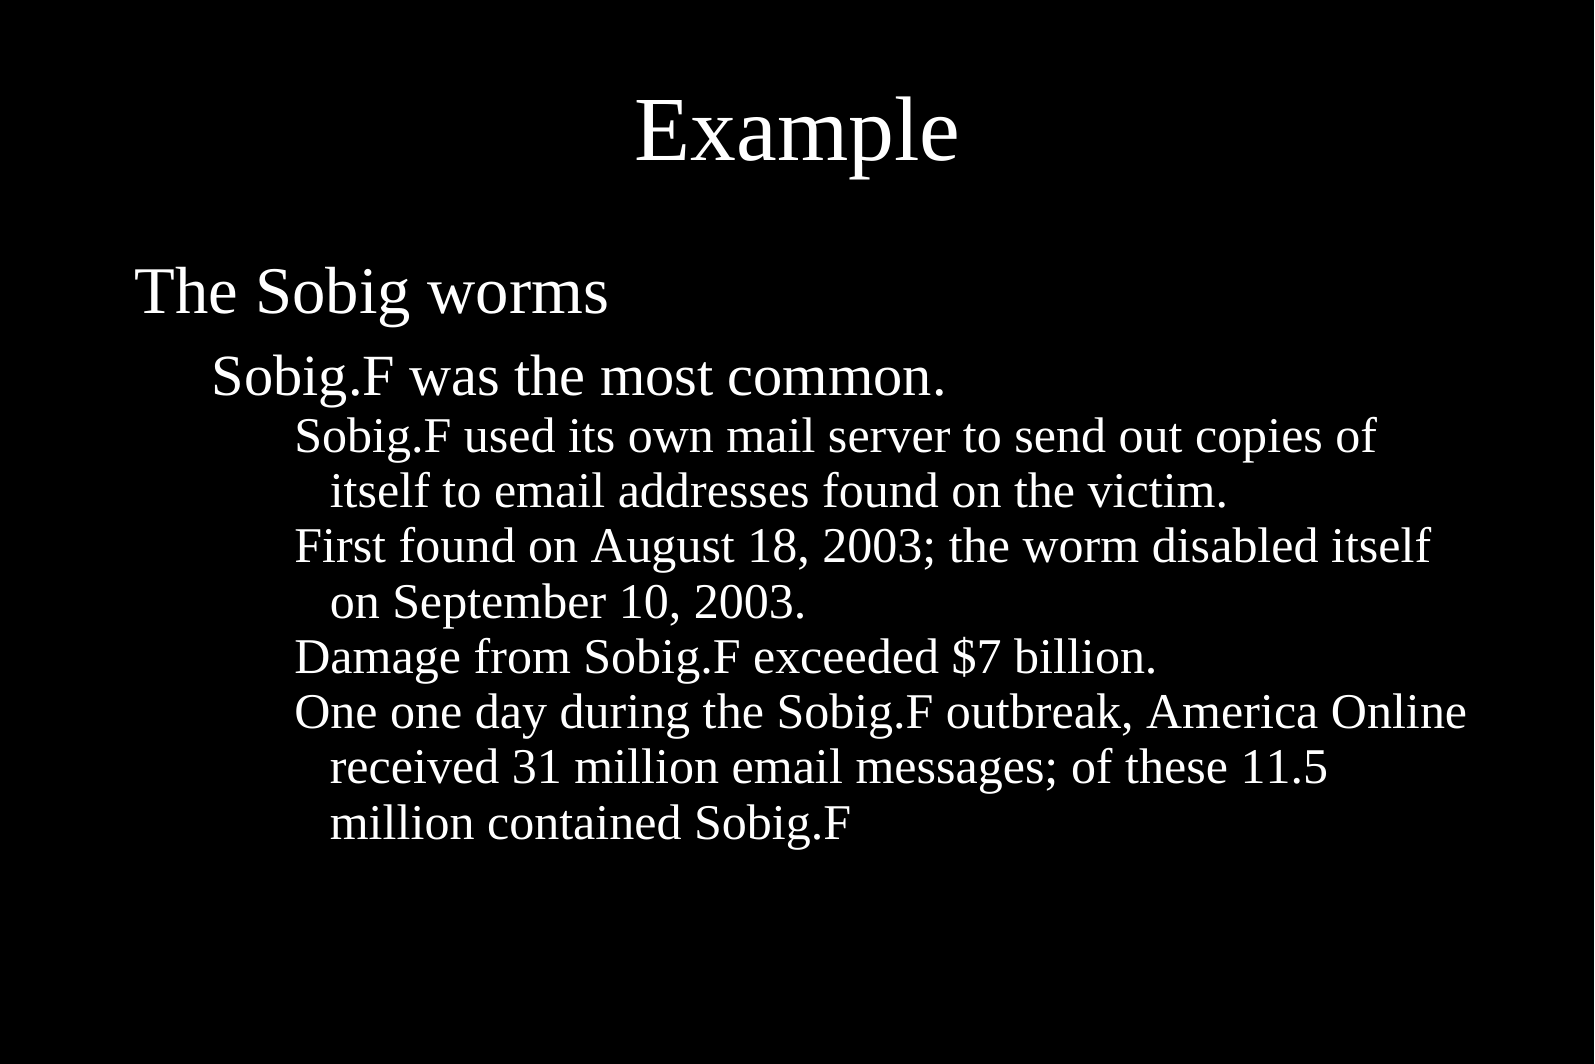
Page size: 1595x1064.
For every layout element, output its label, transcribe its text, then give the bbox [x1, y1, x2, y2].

title Example [117, 40, 1479, 219]
list The Sobig worms Sobig.F was the most common. Sobig.F used its own mail server to send out copies of itself to email addresses found on the victim. First found on August 18, 2003; the worm disabled itself on September 10, 2003. Damage from Sobig.F exceeded $7 billion. One one day during the Sobig.F outbreak, America Online received 31 million email messages; of these 11.5 million contained Sobig.F [117, 254, 1479, 1064]
